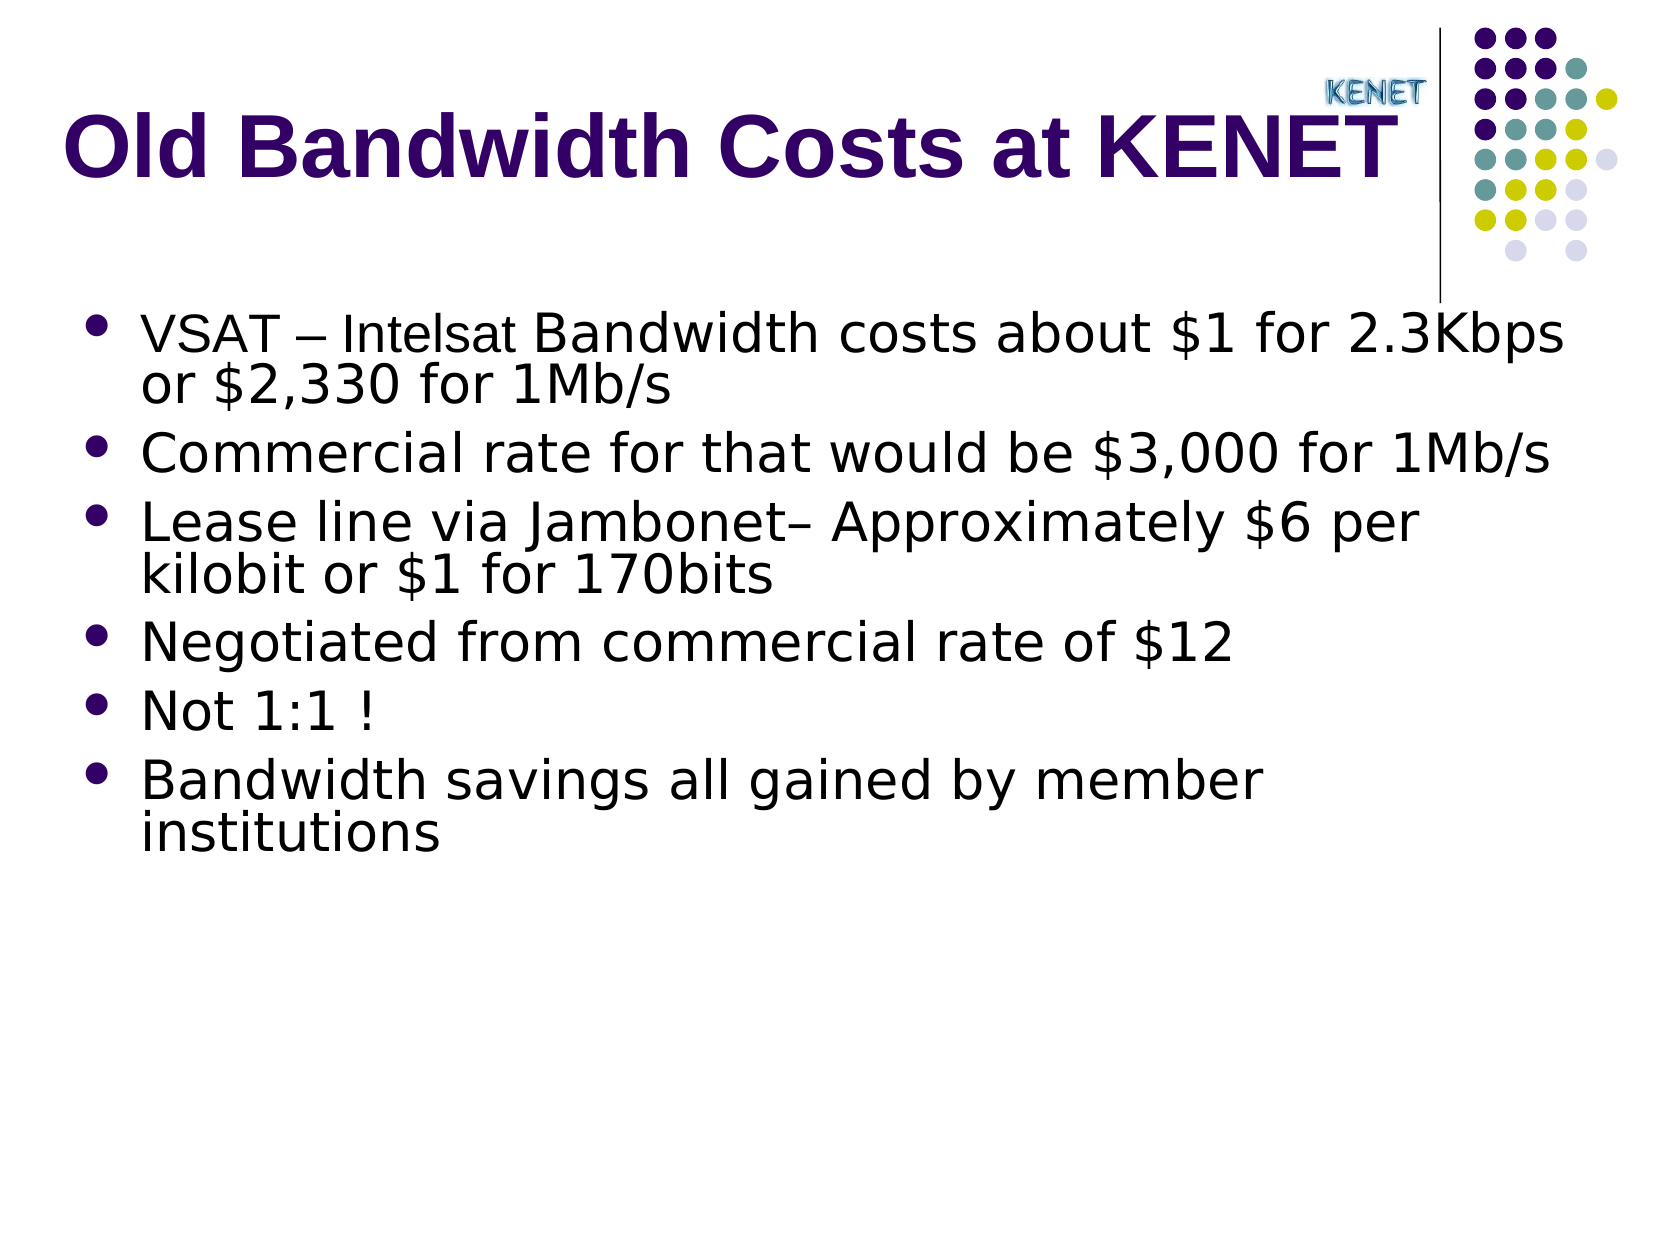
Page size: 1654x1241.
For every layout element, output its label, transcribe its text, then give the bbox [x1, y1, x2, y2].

list VSAT – Intelsat Bandwidth costs about $1 for 2.3Kbps or $2,330 for 1Mb/s Commercial rate for that would be $3,000 for 1Mb/s Lease line via Jambonet– Approximately $6 per kilobit or $1 for 170bits Negotiated from commercial rate of $12 Not 1:1 ! Bandwidth savings all gained by member institutions [82, 310, 1570, 1094]
title Old Bandwidth Costs at KENET [62, 43, 1426, 263]
